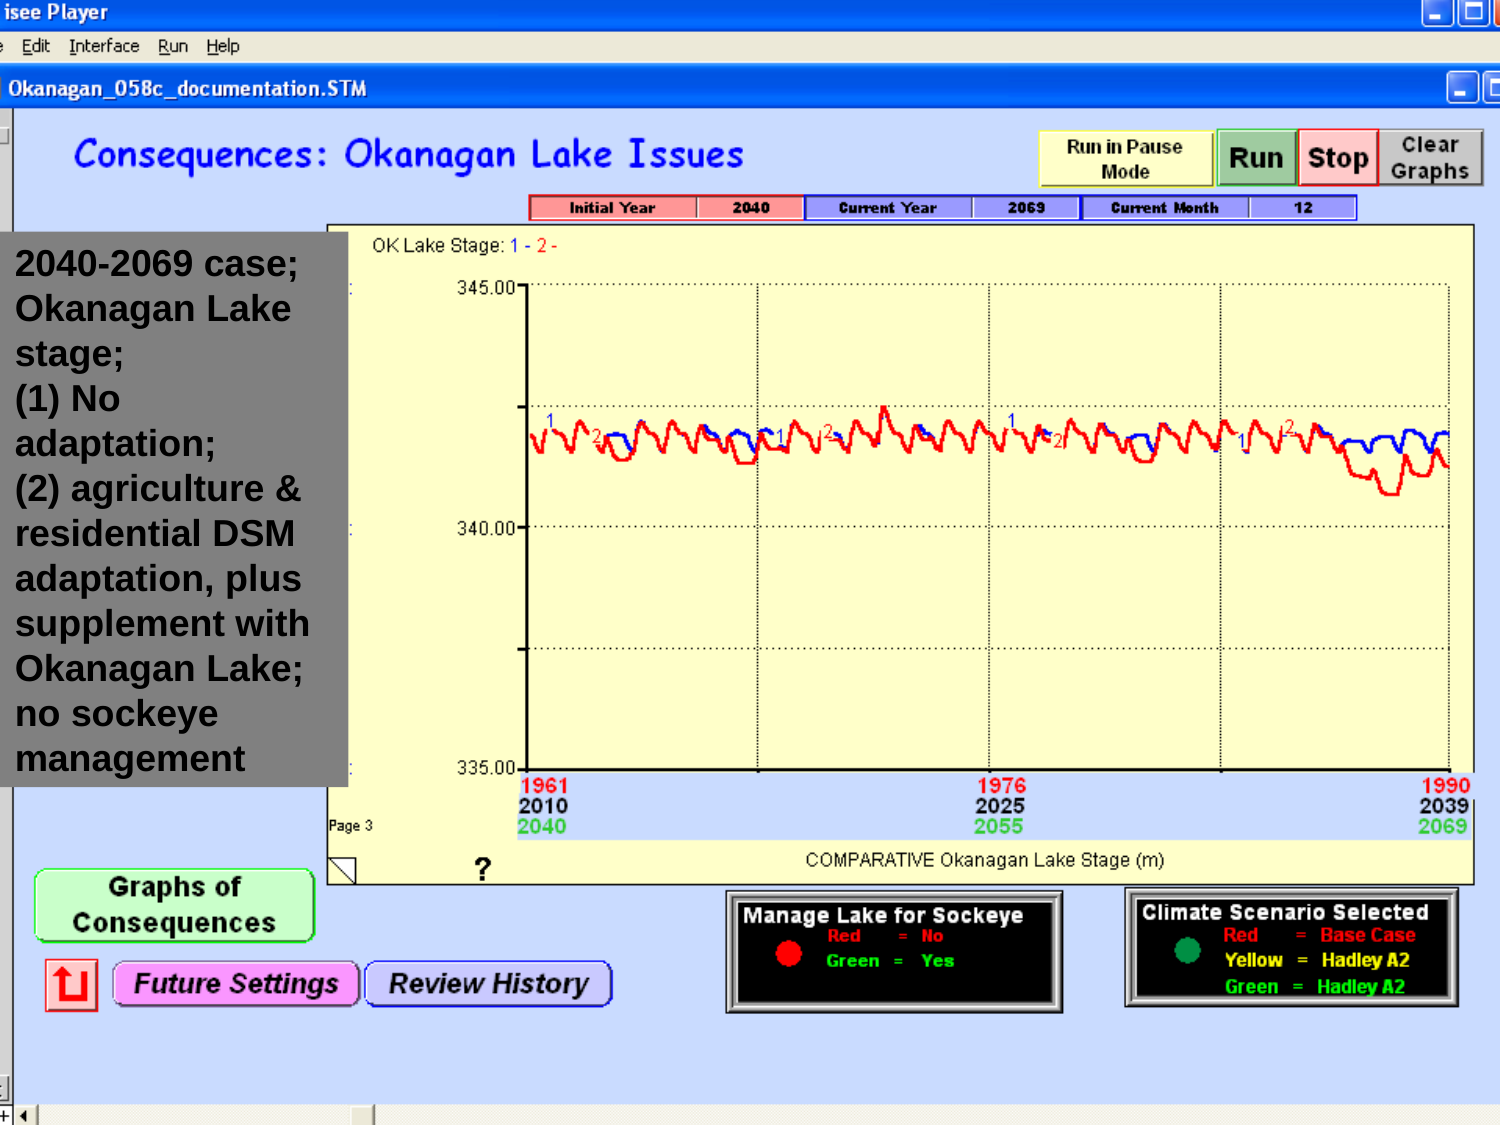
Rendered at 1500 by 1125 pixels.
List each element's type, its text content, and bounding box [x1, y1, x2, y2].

picture [0, 0, 1500, 1125]
text_box 2040-2069 case; Okanagan Lake stage; (1) No adaptation; (2) agriculture & residential DSM adaptation, plus supplement with Okanagan Lake; no sockeye management [0, 231, 349, 788]
